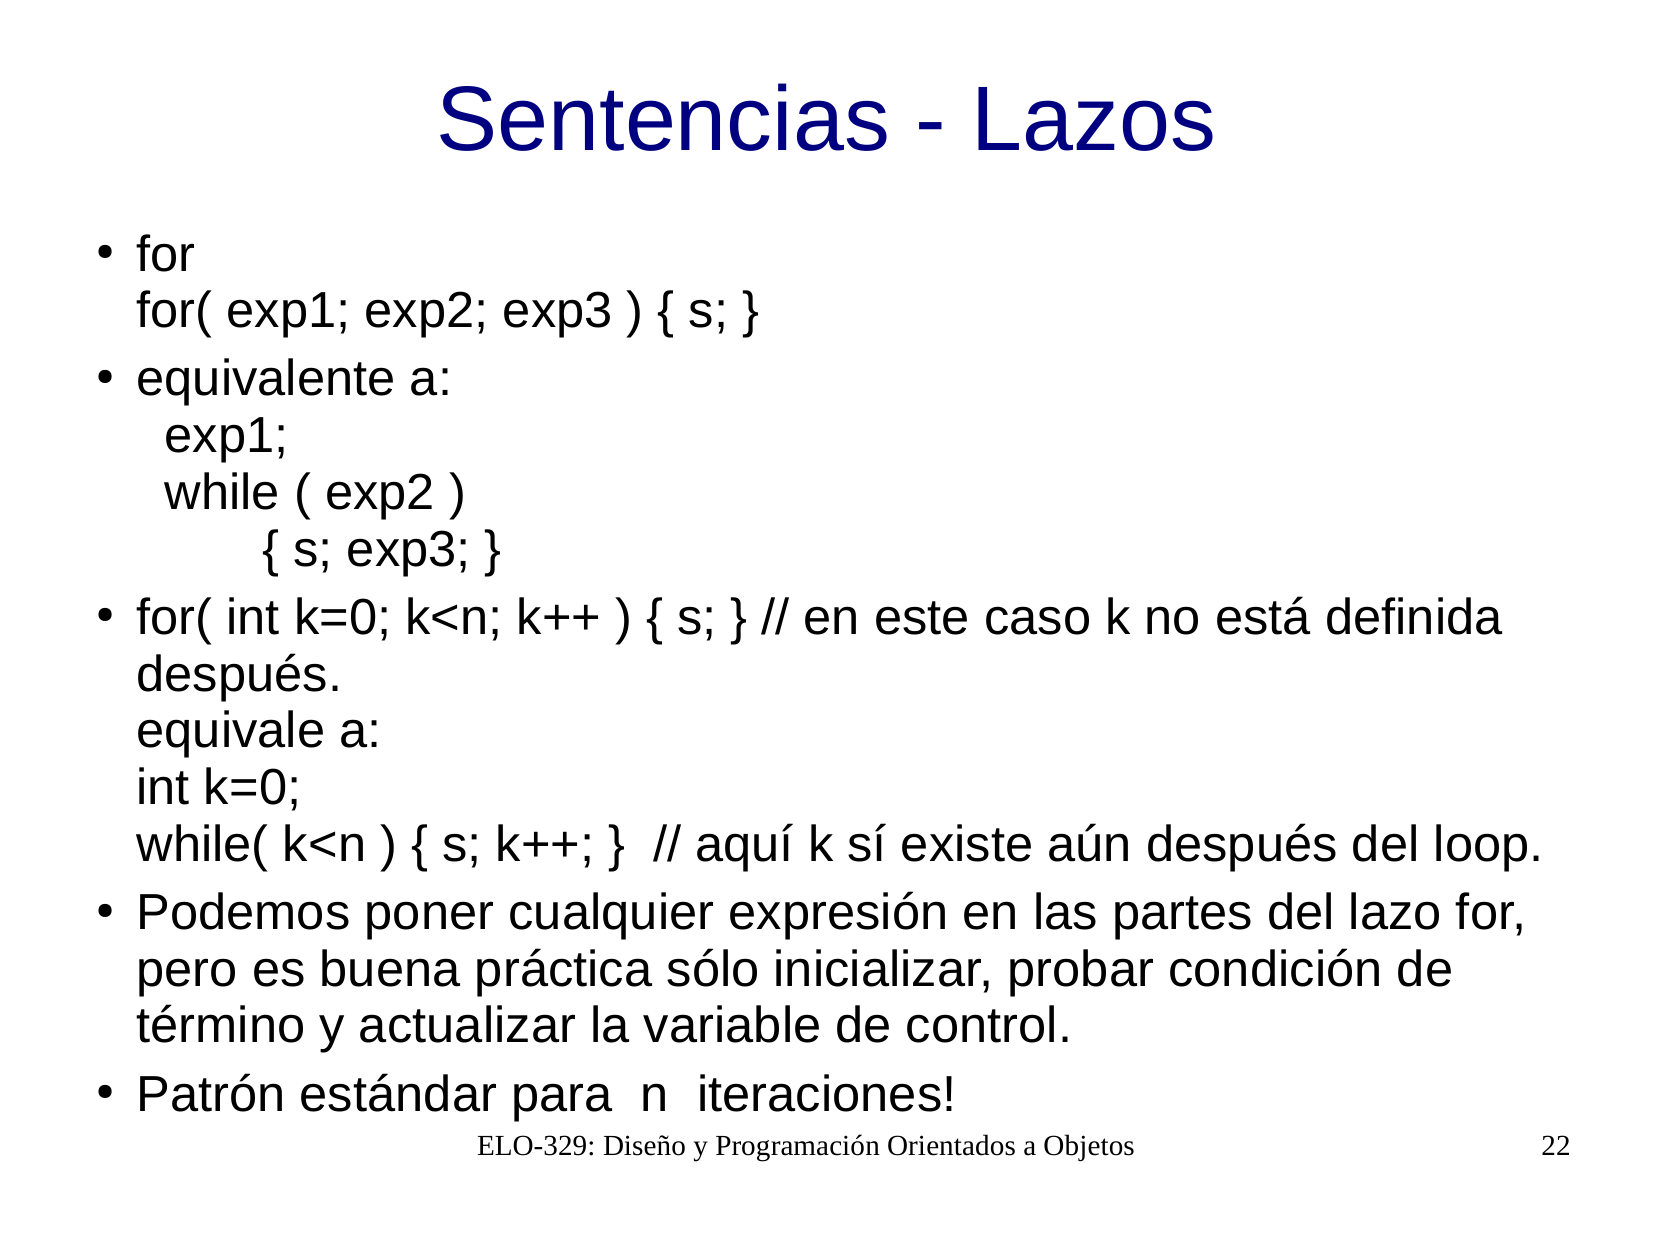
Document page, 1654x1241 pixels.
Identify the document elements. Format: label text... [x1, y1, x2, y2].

title Sentencias - Lazos [82, 49, 1571, 188]
list for for( exp1; exp2; exp3 ) { s; } equivalente a: exp1; while ( exp2 ) { s; exp3; } for( int k=0; k<n; k++ ) { s; } // en este caso k no está definida después. equivale a: int k=0; while( k<n ) { s; k++; } // aquí k sí existe aún después del loop. Podemos poner cualquier expresión en las partes del lazo for, pero es buena práctica sólo inicializar, probar condición de término y actualizar la variable de control. Patrón estándar para n iteraciones! [82, 225, 1571, 1126]
